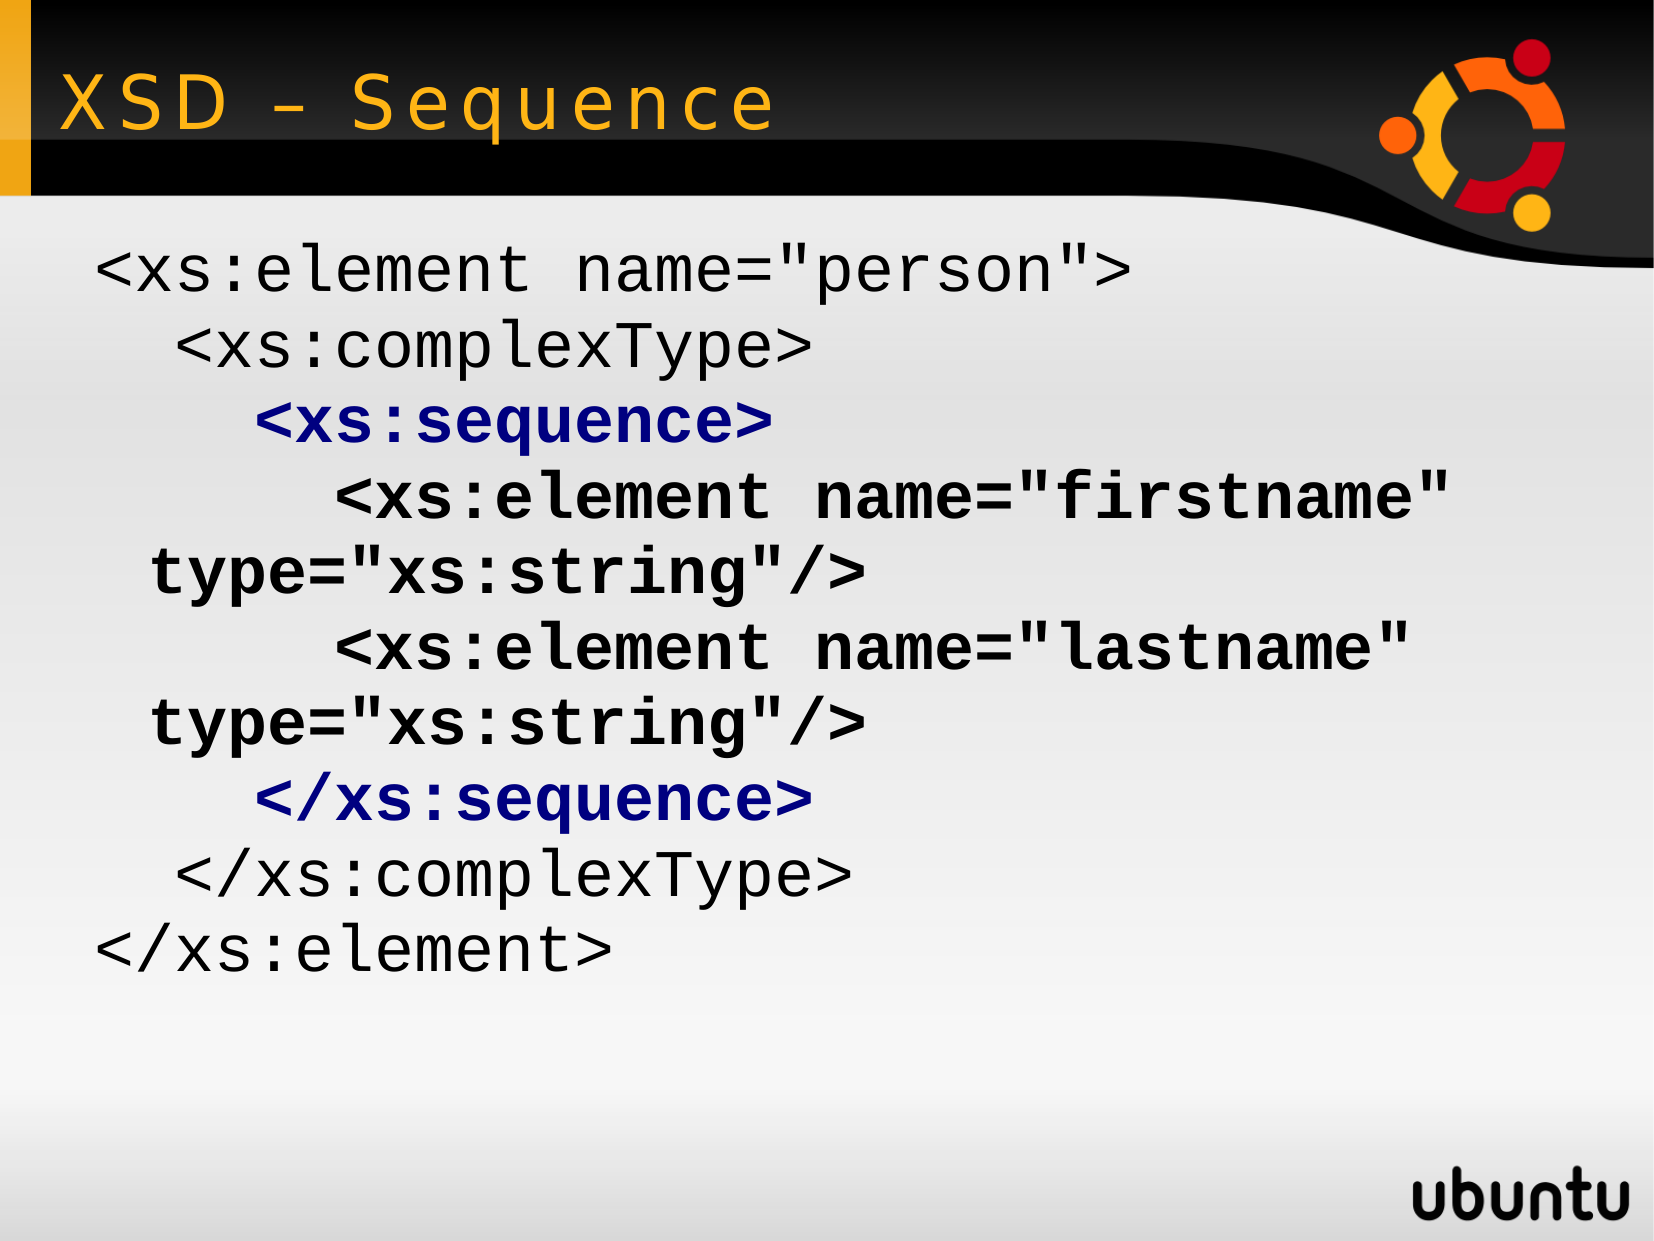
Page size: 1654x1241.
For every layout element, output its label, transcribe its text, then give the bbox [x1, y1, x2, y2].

picture [0, 0, 1654, 1241]
title XSD – Sequence [59, 29, 1270, 178]
list <xs:element name="person"> <xs:complexType> <xs:sequence> <xs:element name="firstname" type="xs:string"/> <xs:element name="lastname" type="xs:string"/> </xs:sequence> </xs:complexType> </xs:element> [76, 236, 1565, 1055]
